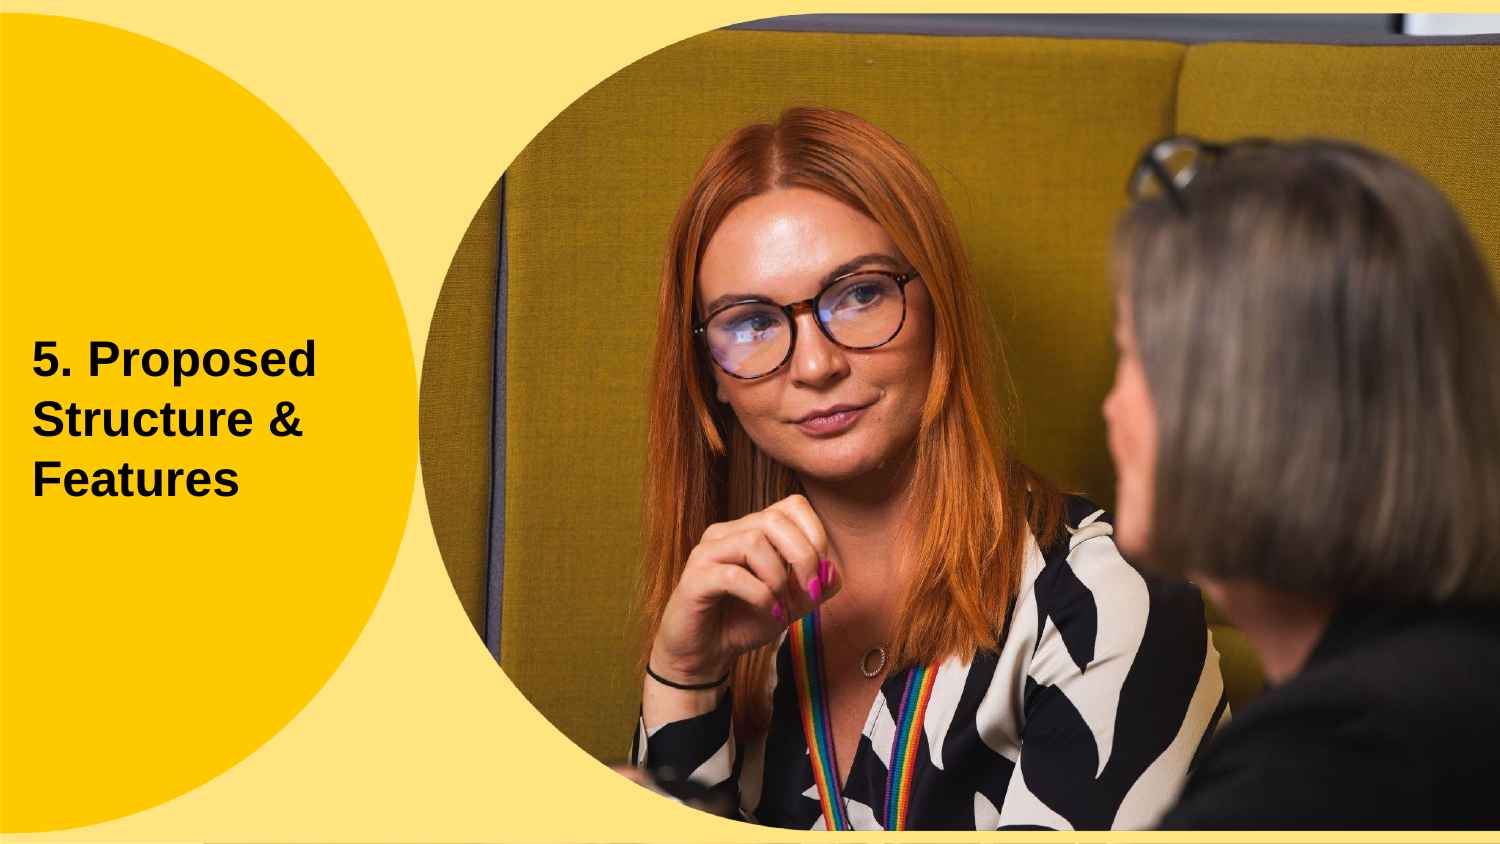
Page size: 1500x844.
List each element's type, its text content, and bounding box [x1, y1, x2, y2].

title 5. Proposed Structure & Features [31, 304, 399, 530]
